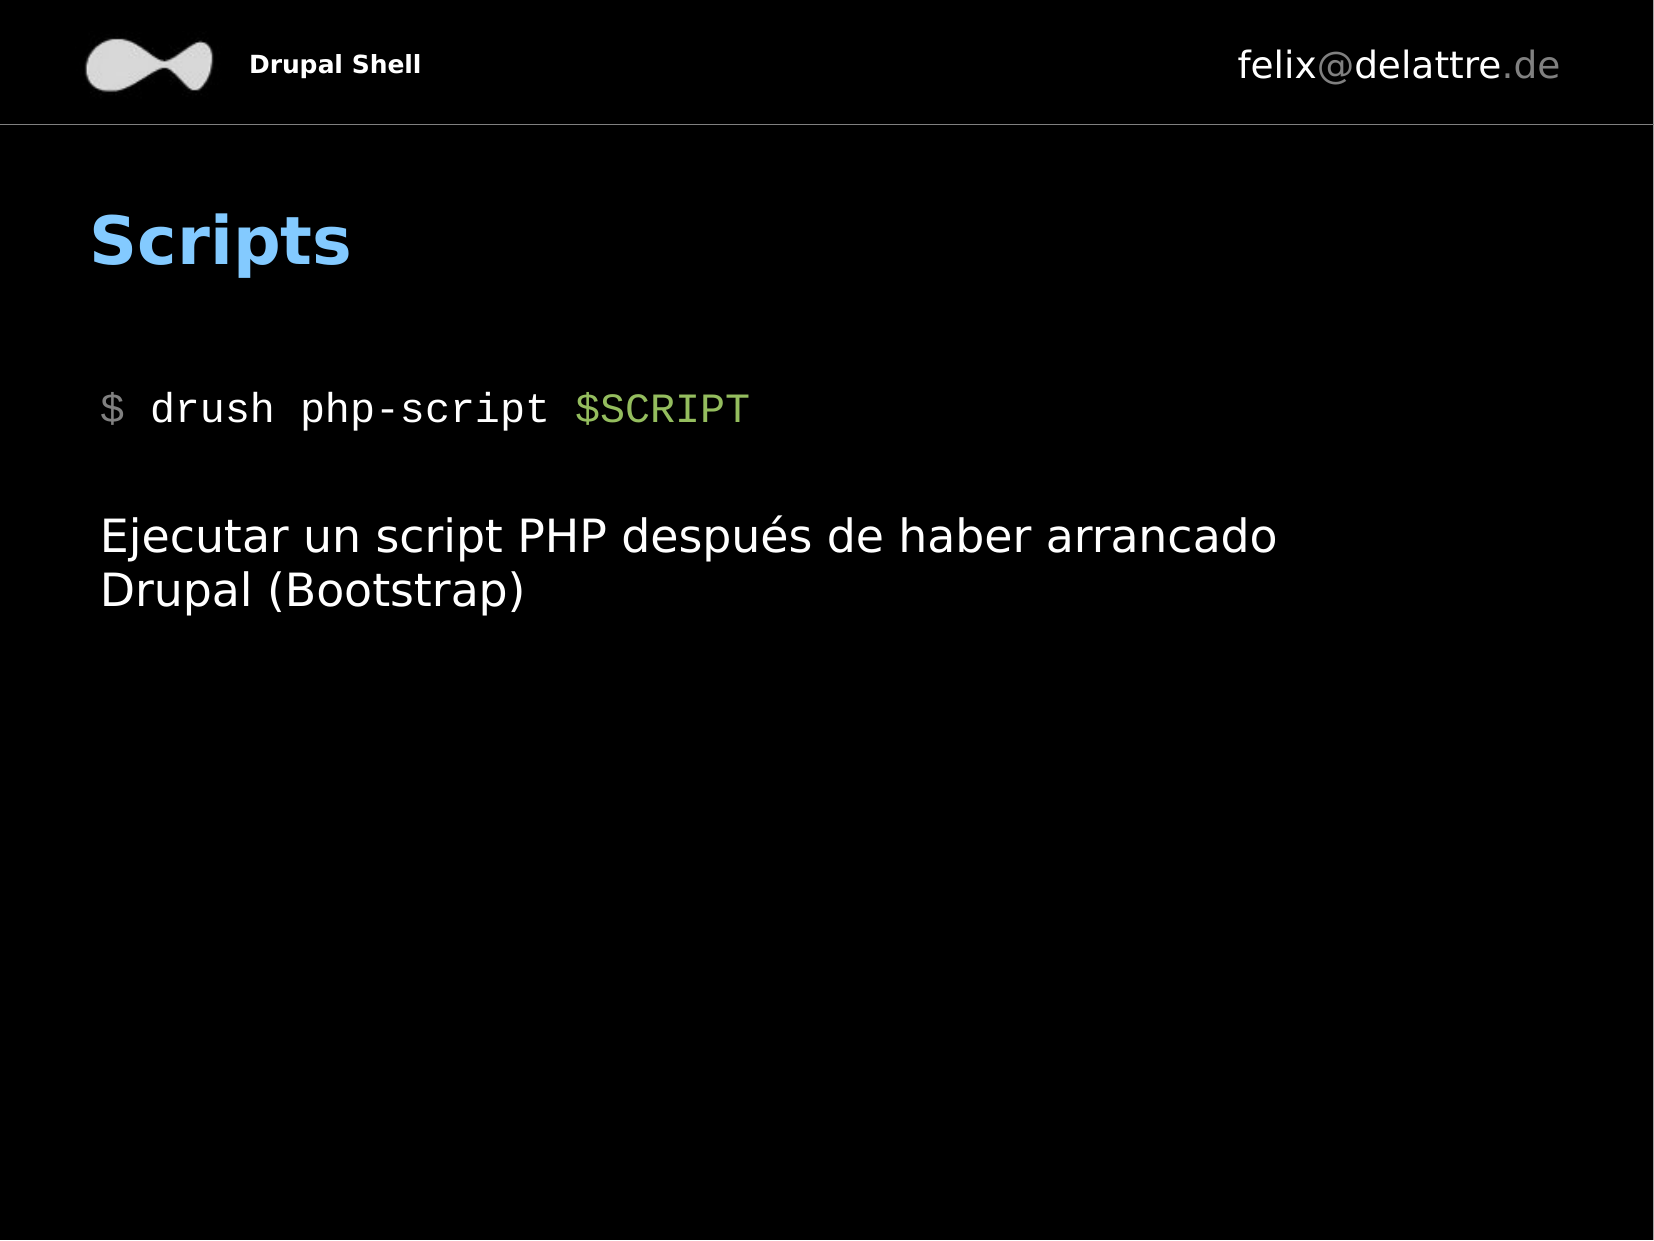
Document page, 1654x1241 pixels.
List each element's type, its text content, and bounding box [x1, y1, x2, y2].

text_box Ejecutar un script PHP después de haber arrancado Drupal (Bootstrap) [76, 493, 1342, 634]
text_box $ drush php-script $SCRIPT [76, 371, 1288, 452]
picture [62, 31, 229, 104]
text_box Scripts [75, 195, 368, 289]
